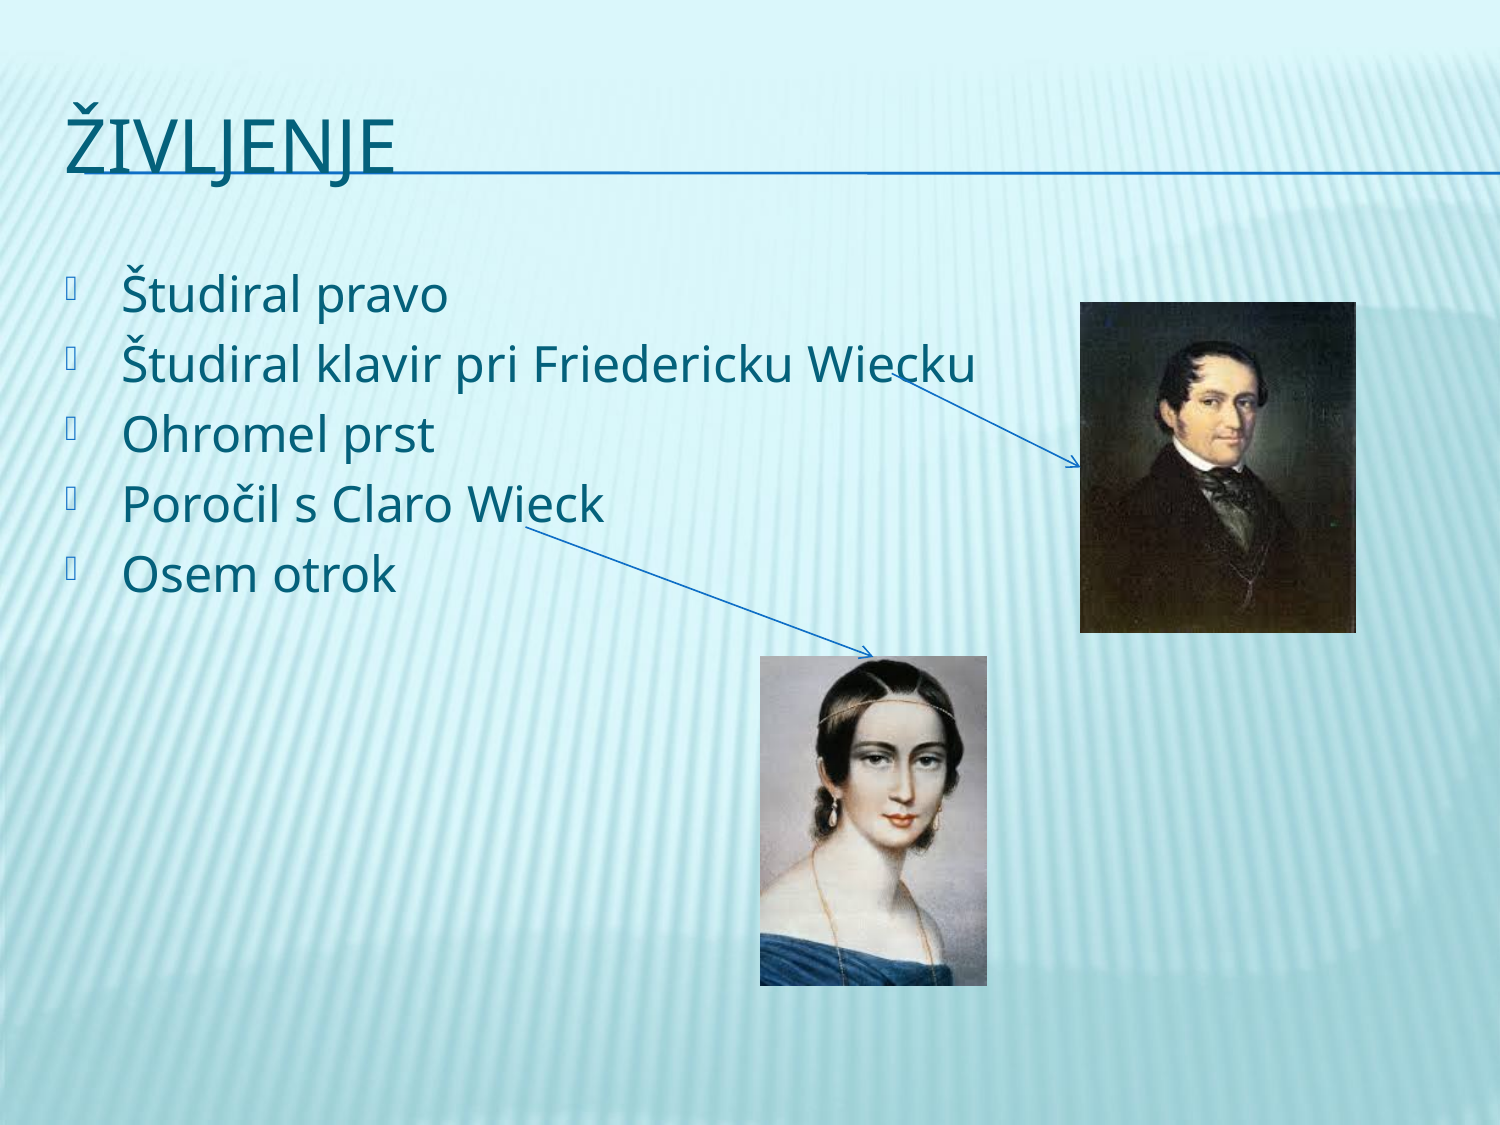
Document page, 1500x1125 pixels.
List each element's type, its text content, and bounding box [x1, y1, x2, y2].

picture [0, 0, 1500, 1125]
title življenje [50, 75, 1475, 213]
list Študiral pravo Študiral klavir pri Friedericku Wiecku Ohromel prst Poročil s Claro Wieck Osem otrok [50, 254, 1475, 998]
